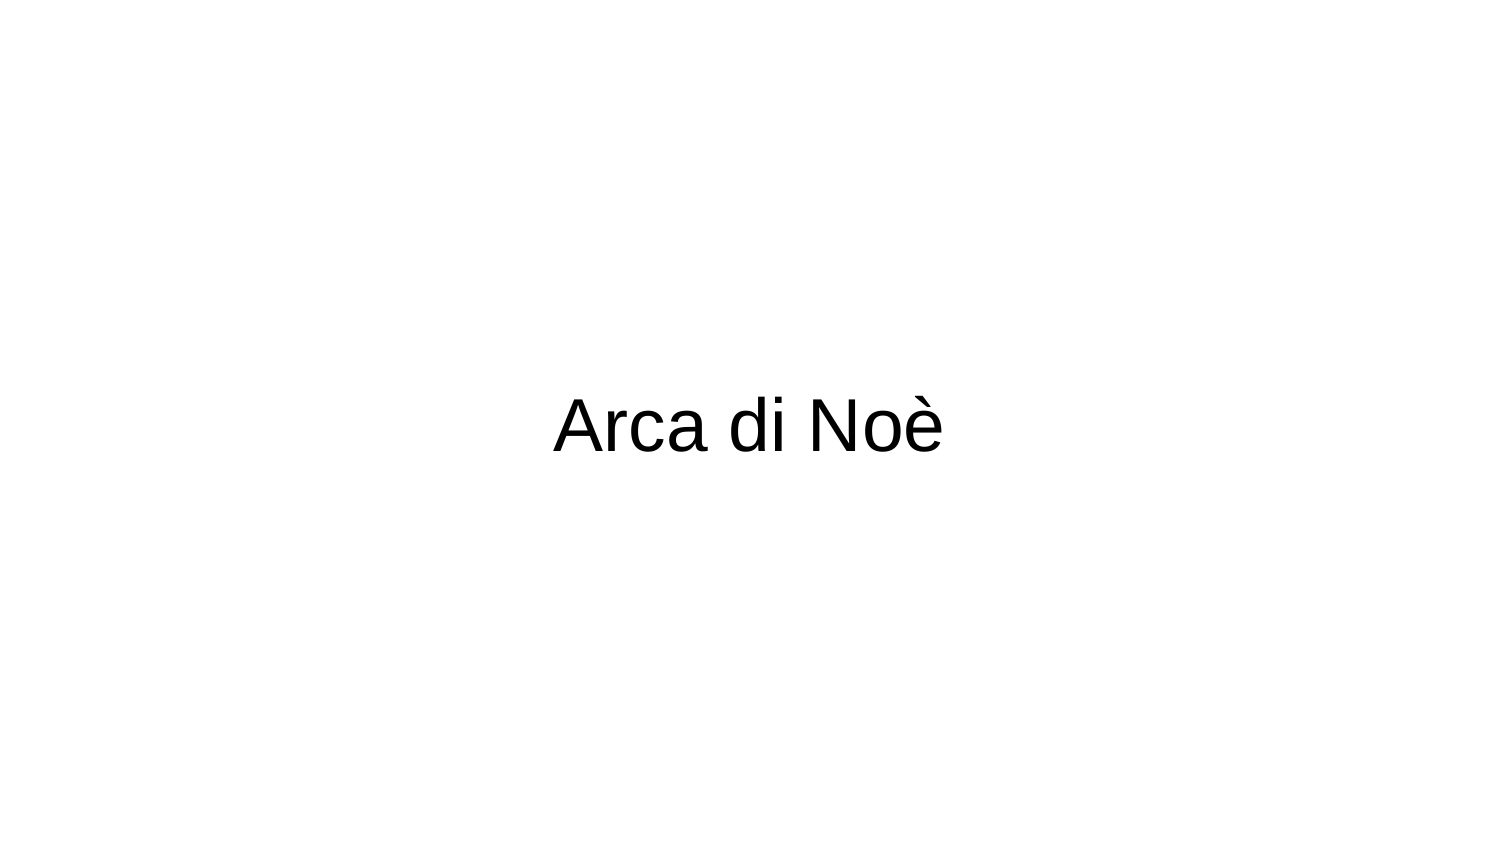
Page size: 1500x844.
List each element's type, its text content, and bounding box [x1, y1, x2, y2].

title Arca di Noè [51, 352, 1449, 491]
